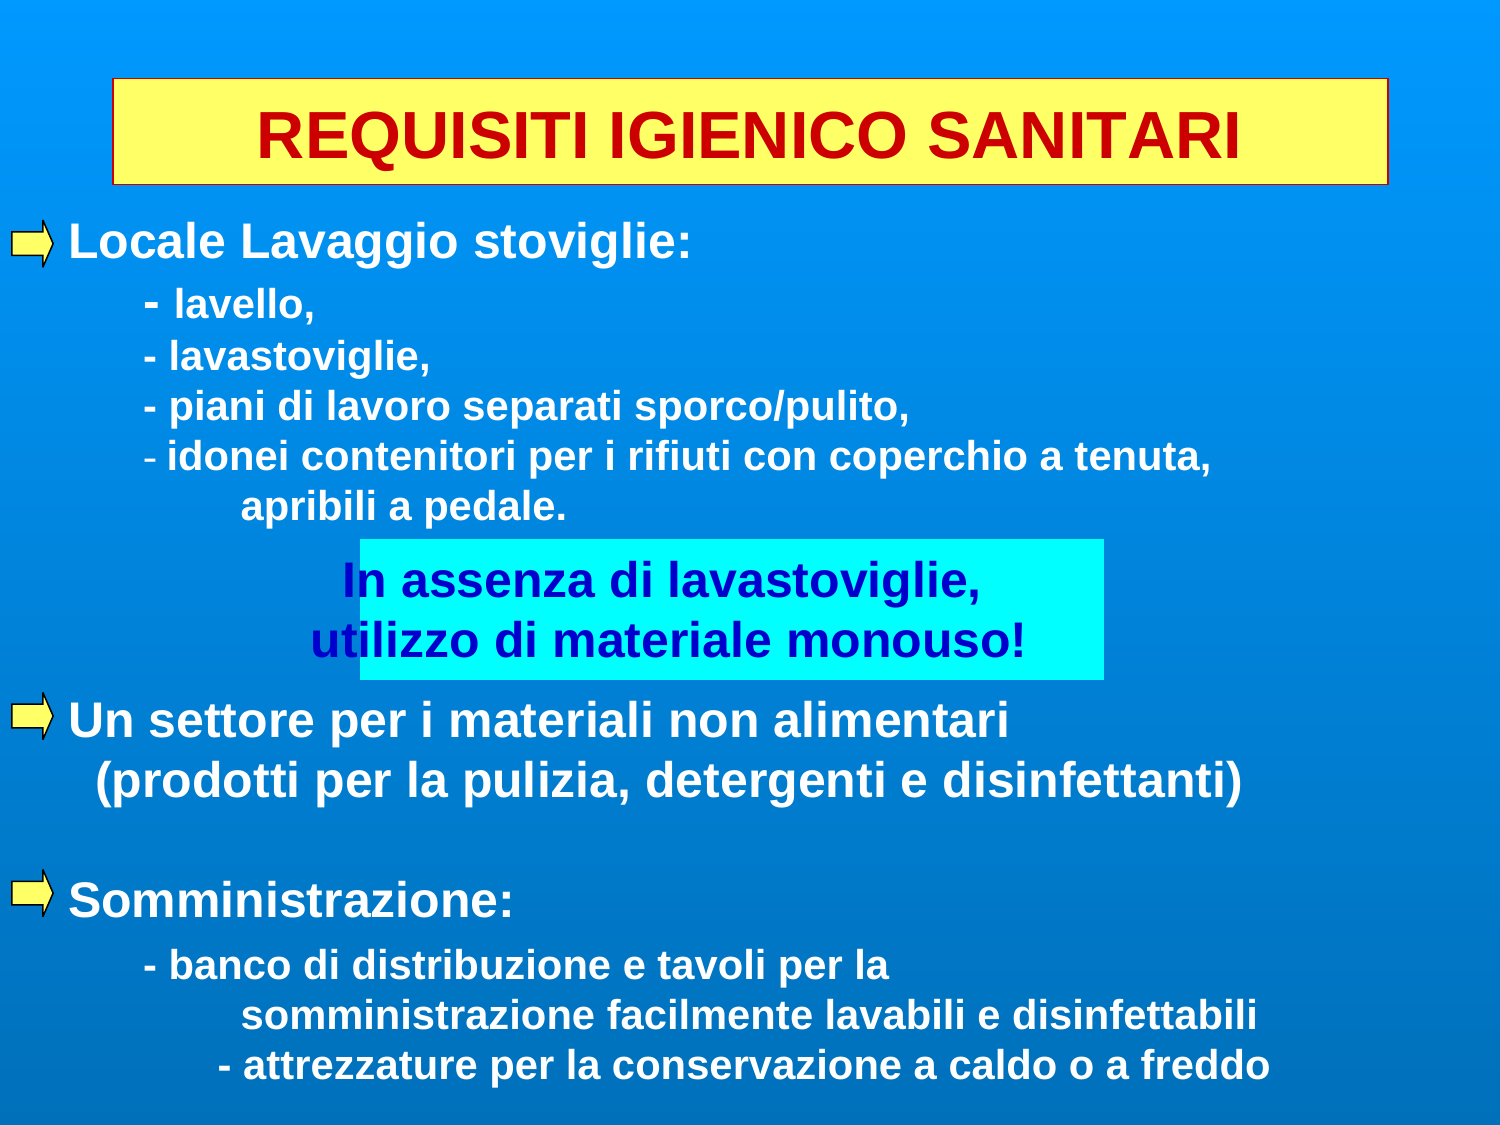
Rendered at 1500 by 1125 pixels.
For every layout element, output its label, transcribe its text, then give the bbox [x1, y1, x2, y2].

text_box [11, 869, 54, 917]
title REQUISITI IGIENICO SANITARI [112, 78, 1388, 185]
text_box [11, 220, 54, 268]
text_box [11, 692, 54, 740]
text_box Locale Lavaggio stoviglie: - lavello, - lavastoviglie, - piani di lavoro separati sporco/pulito, - idonei contenitori per i rifiuti con coperchio a tenuta, apribili a pedale. In assenza di lavastoviglie, utilizzo di materiale monouso! Un settore per i materiali non alimentari (prodotti per la pulizia, detergenti e disinfettanti) Somministrazione: - banco di distribuzione e tavoli per la somministrazione facilmente lavabili e disinfettabili - attrezzature per la conservazione a caldo o a freddo [53, 201, 1400, 1094]
